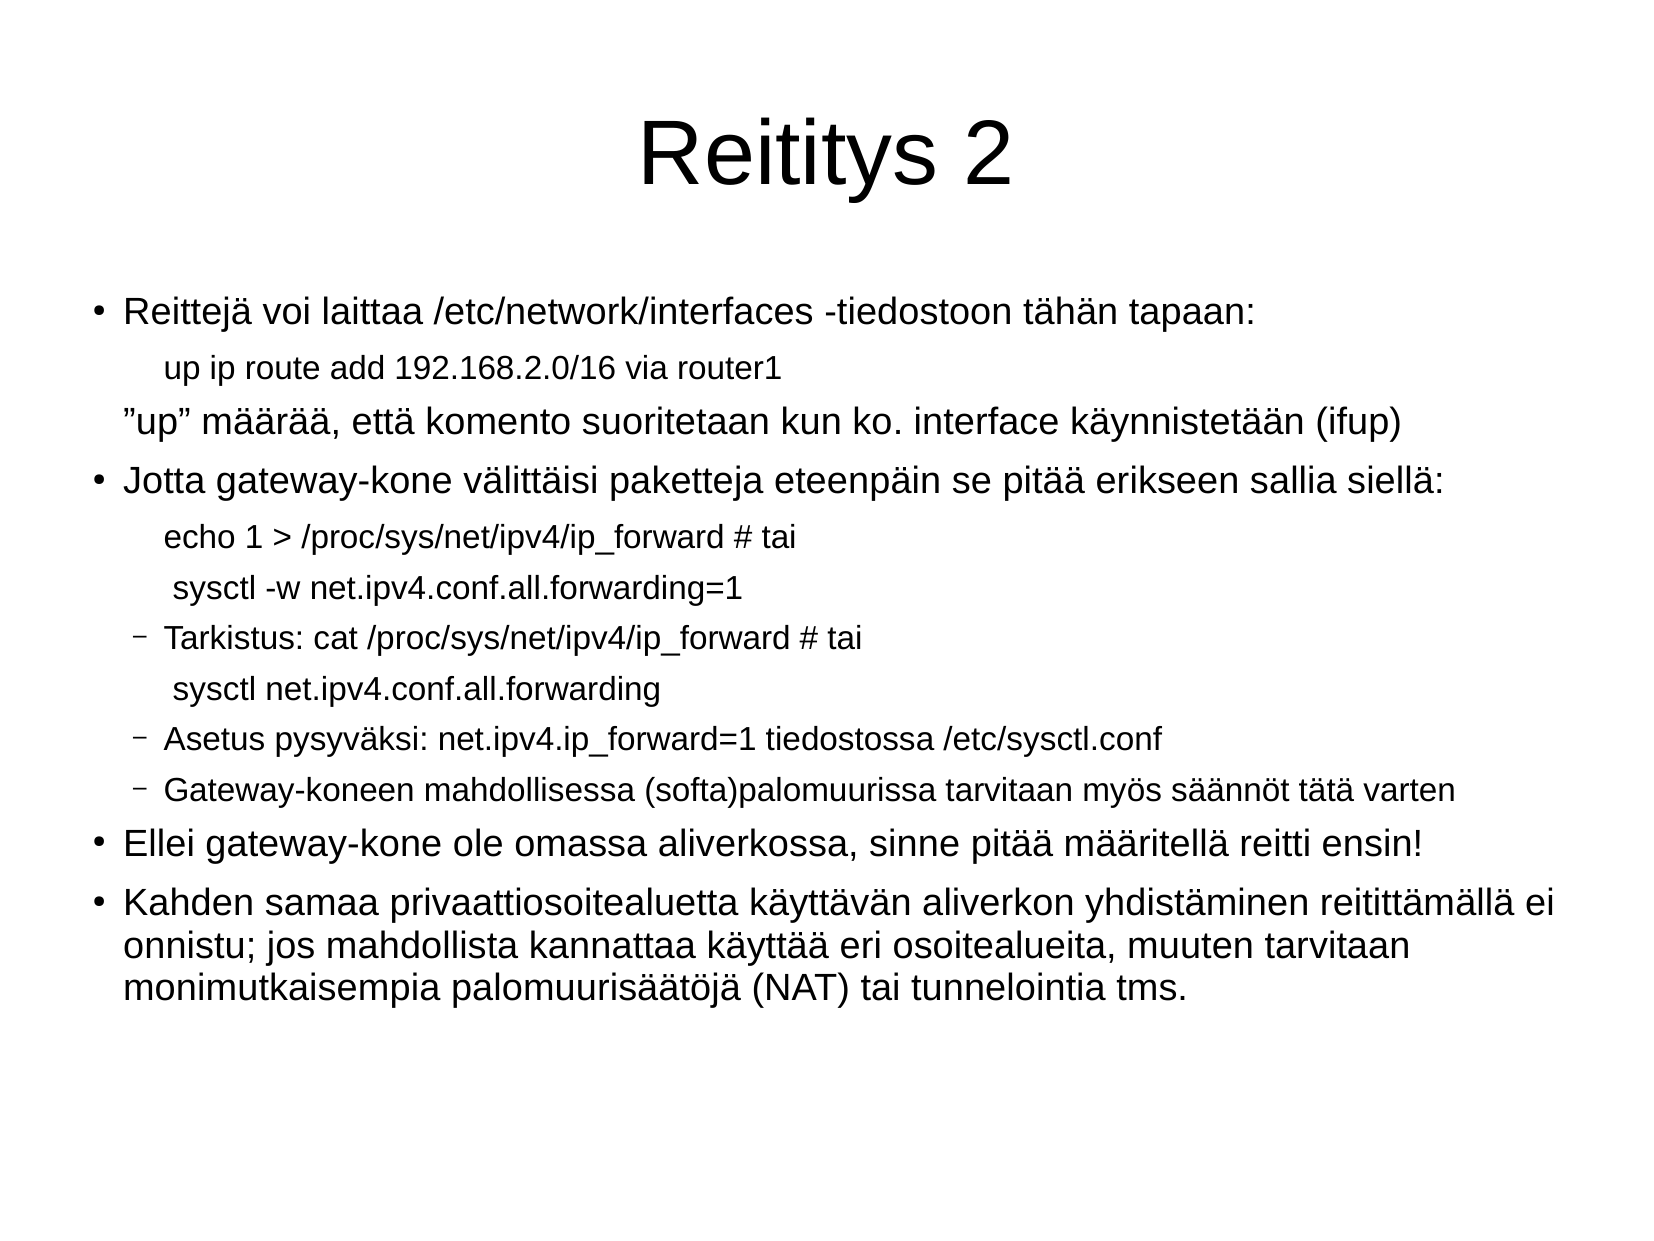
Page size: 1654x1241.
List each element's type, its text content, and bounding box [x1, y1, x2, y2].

title Reititys 2 [82, 49, 1571, 257]
list Reittejä voi laittaa /etc/network/interfaces -tiedostoon tähän tapaan: up ip route add 192.168.2.0/16 via router1 ”up” määrää, että komento suoritetaan kun ko. interface käynnistetään (ifup) Jotta gateway-kone välittäisi paketteja eteenpäin se pitää erikseen sallia siellä: echo 1 > /proc/sys/net/ipv4/ip_forward # tai sysctl -w net.ipv4.conf.all.forwarding=1 Tarkistus: cat /proc/sys/net/ipv4/ip_forward # tai sysctl net.ipv4.conf.all.forwarding Asetus pysyväksi: net.ipv4.ip_forward=1 tiedostossa /etc/sysctl.conf Gateway-koneen mahdollisessa (softa)palomuurissa tarvitaan myös säännöt tätä varten Ellei gateway-kone ole omassa aliverkossa, sinne pitää määritellä reitti ensin! Kahden samaa privaattiosoitealuetta käyttävän aliverkon yhdistäminen reitittämällä ei onnistu; jos mahdollista kannattaa käyttää eri osoitealueita, muuten tarvitaan monimutkaisempia palomuurisäätöjä (NAT) tai tunnelointia tms. [82, 290, 1571, 1010]
